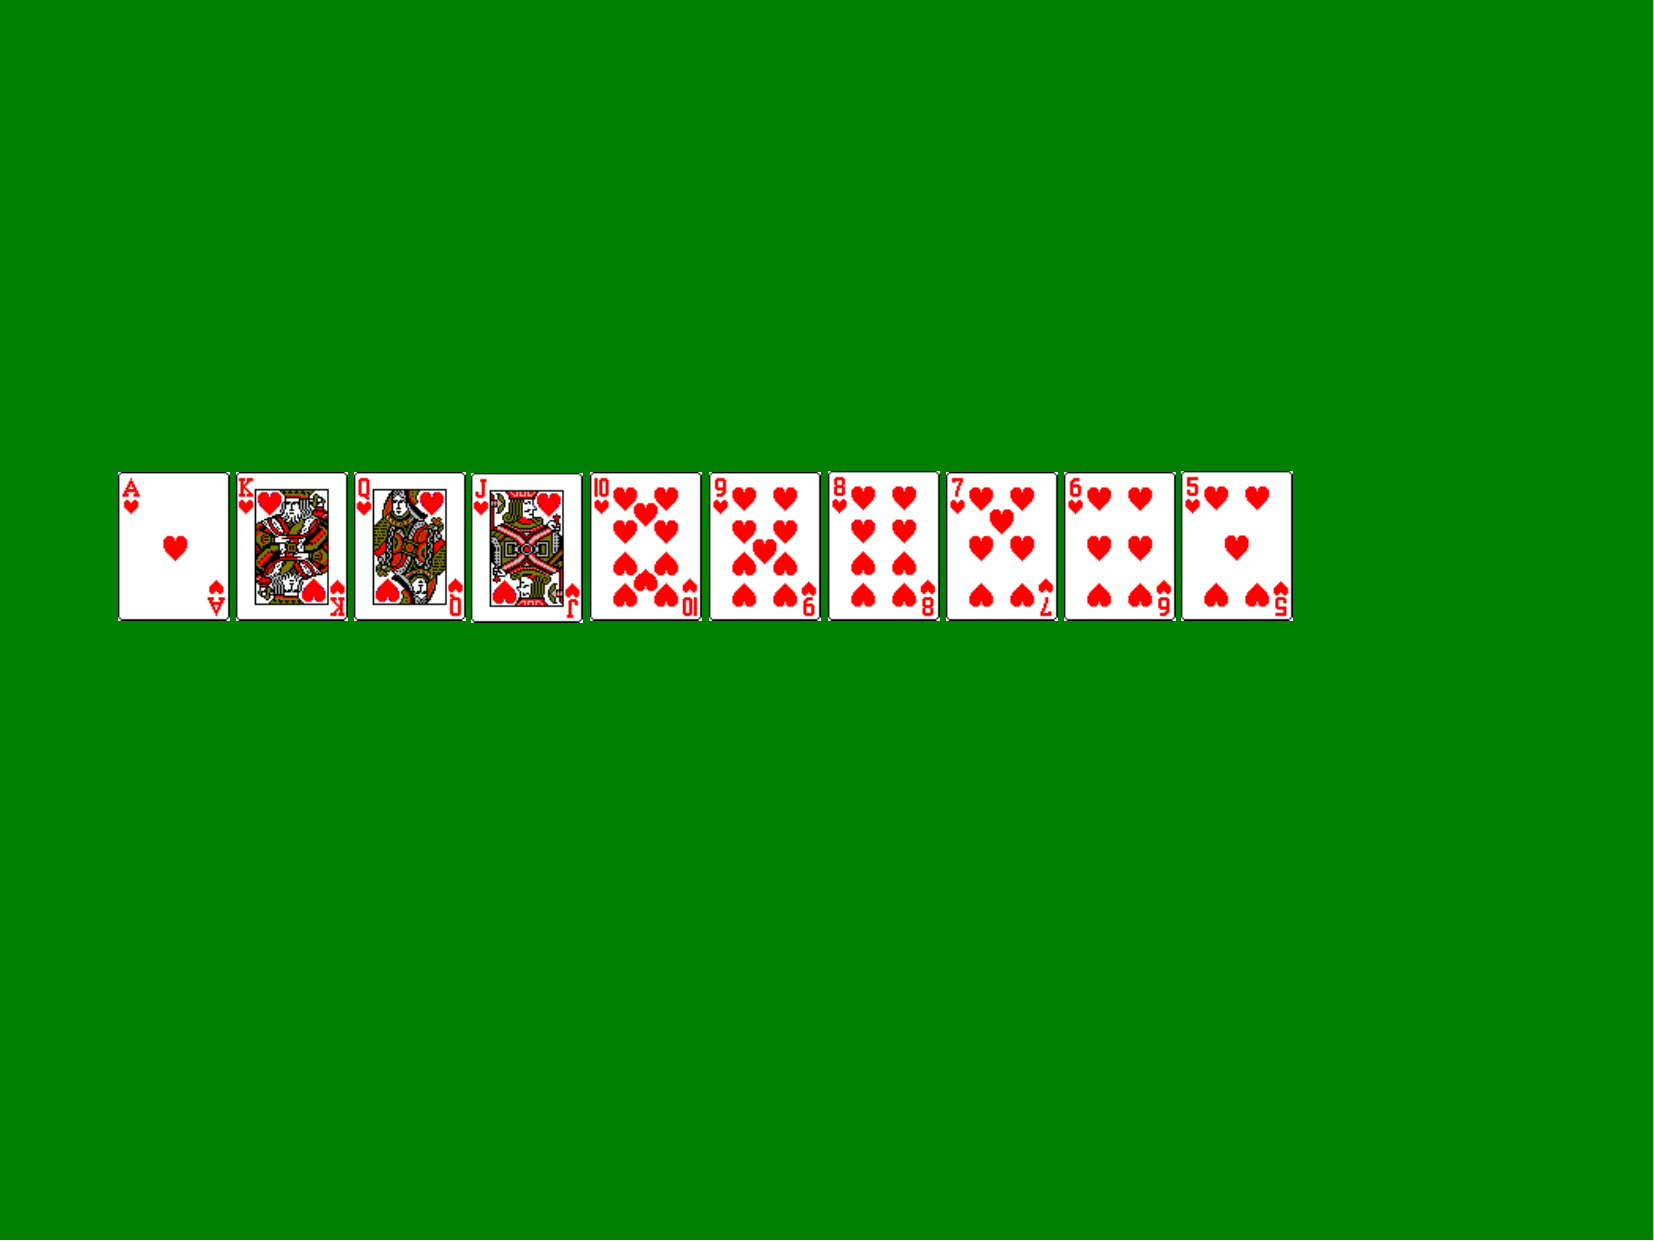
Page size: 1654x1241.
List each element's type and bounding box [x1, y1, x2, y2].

picture [471, 473, 583, 623]
picture [118, 472, 230, 621]
picture [1181, 471, 1293, 621]
picture [709, 472, 821, 621]
picture [1064, 472, 1176, 621]
picture [354, 472, 466, 621]
picture [590, 472, 702, 621]
picture [946, 472, 1058, 621]
picture [236, 472, 348, 621]
picture [828, 471, 940, 621]
